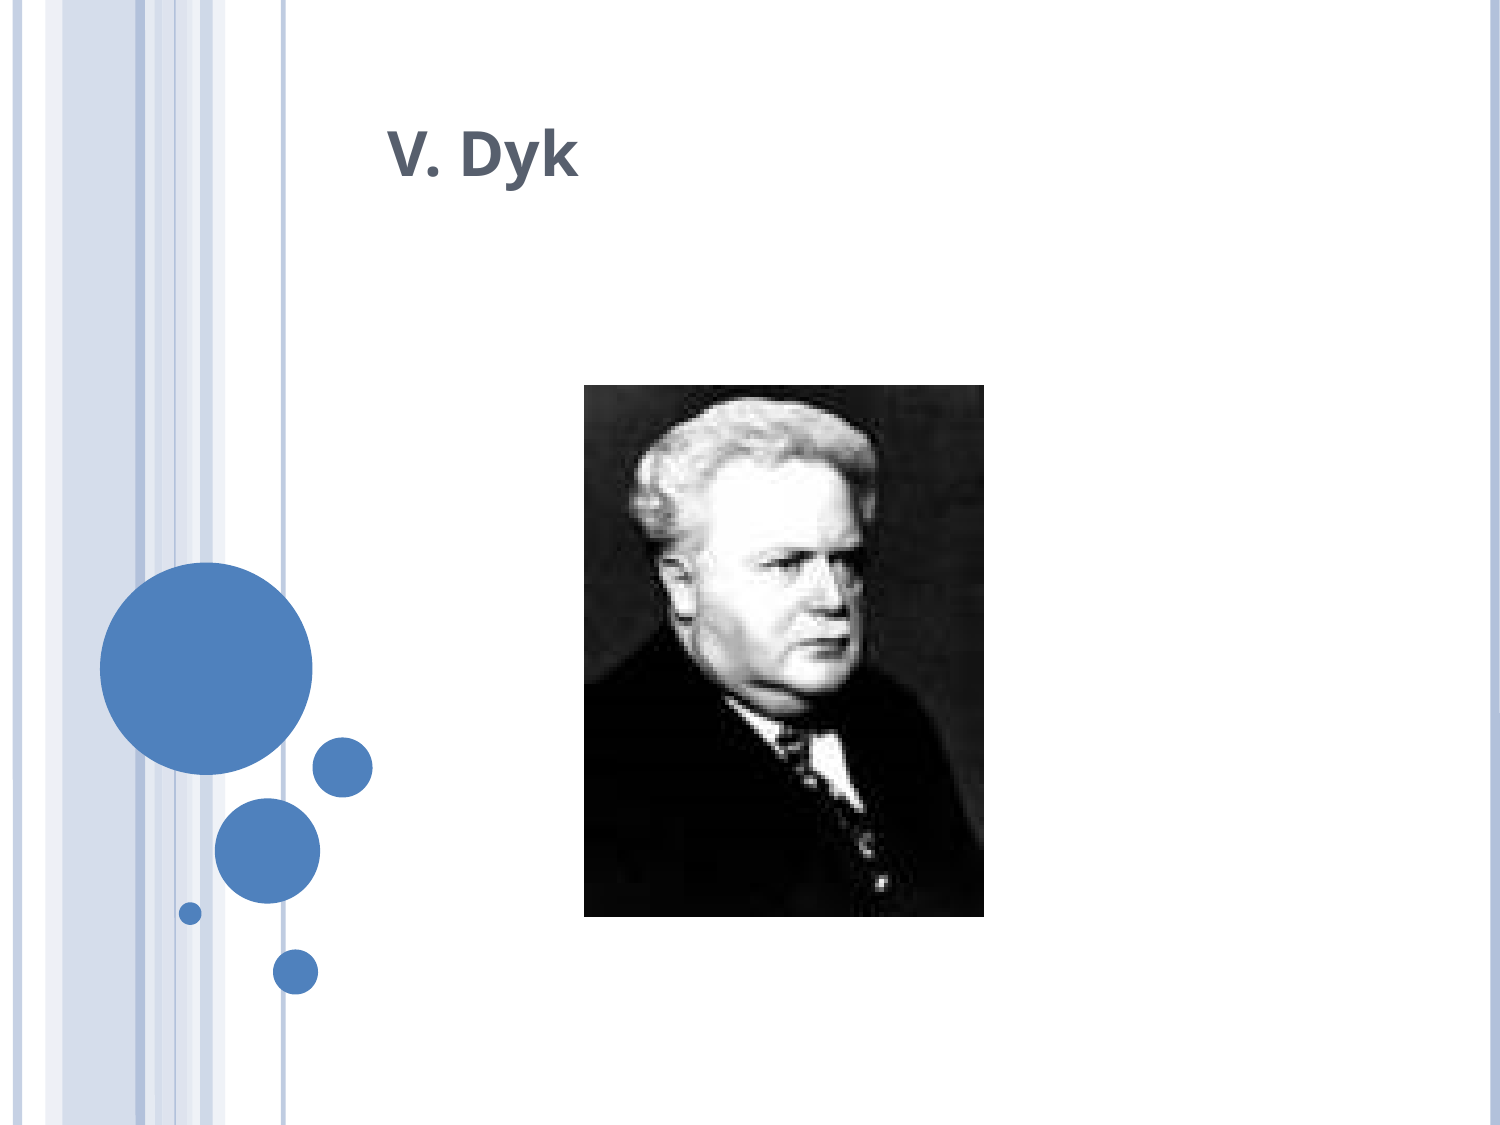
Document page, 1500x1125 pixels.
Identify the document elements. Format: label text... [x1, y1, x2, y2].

title V. Dyk [371, 66, 1385, 197]
picture [584, 385, 984, 917]
